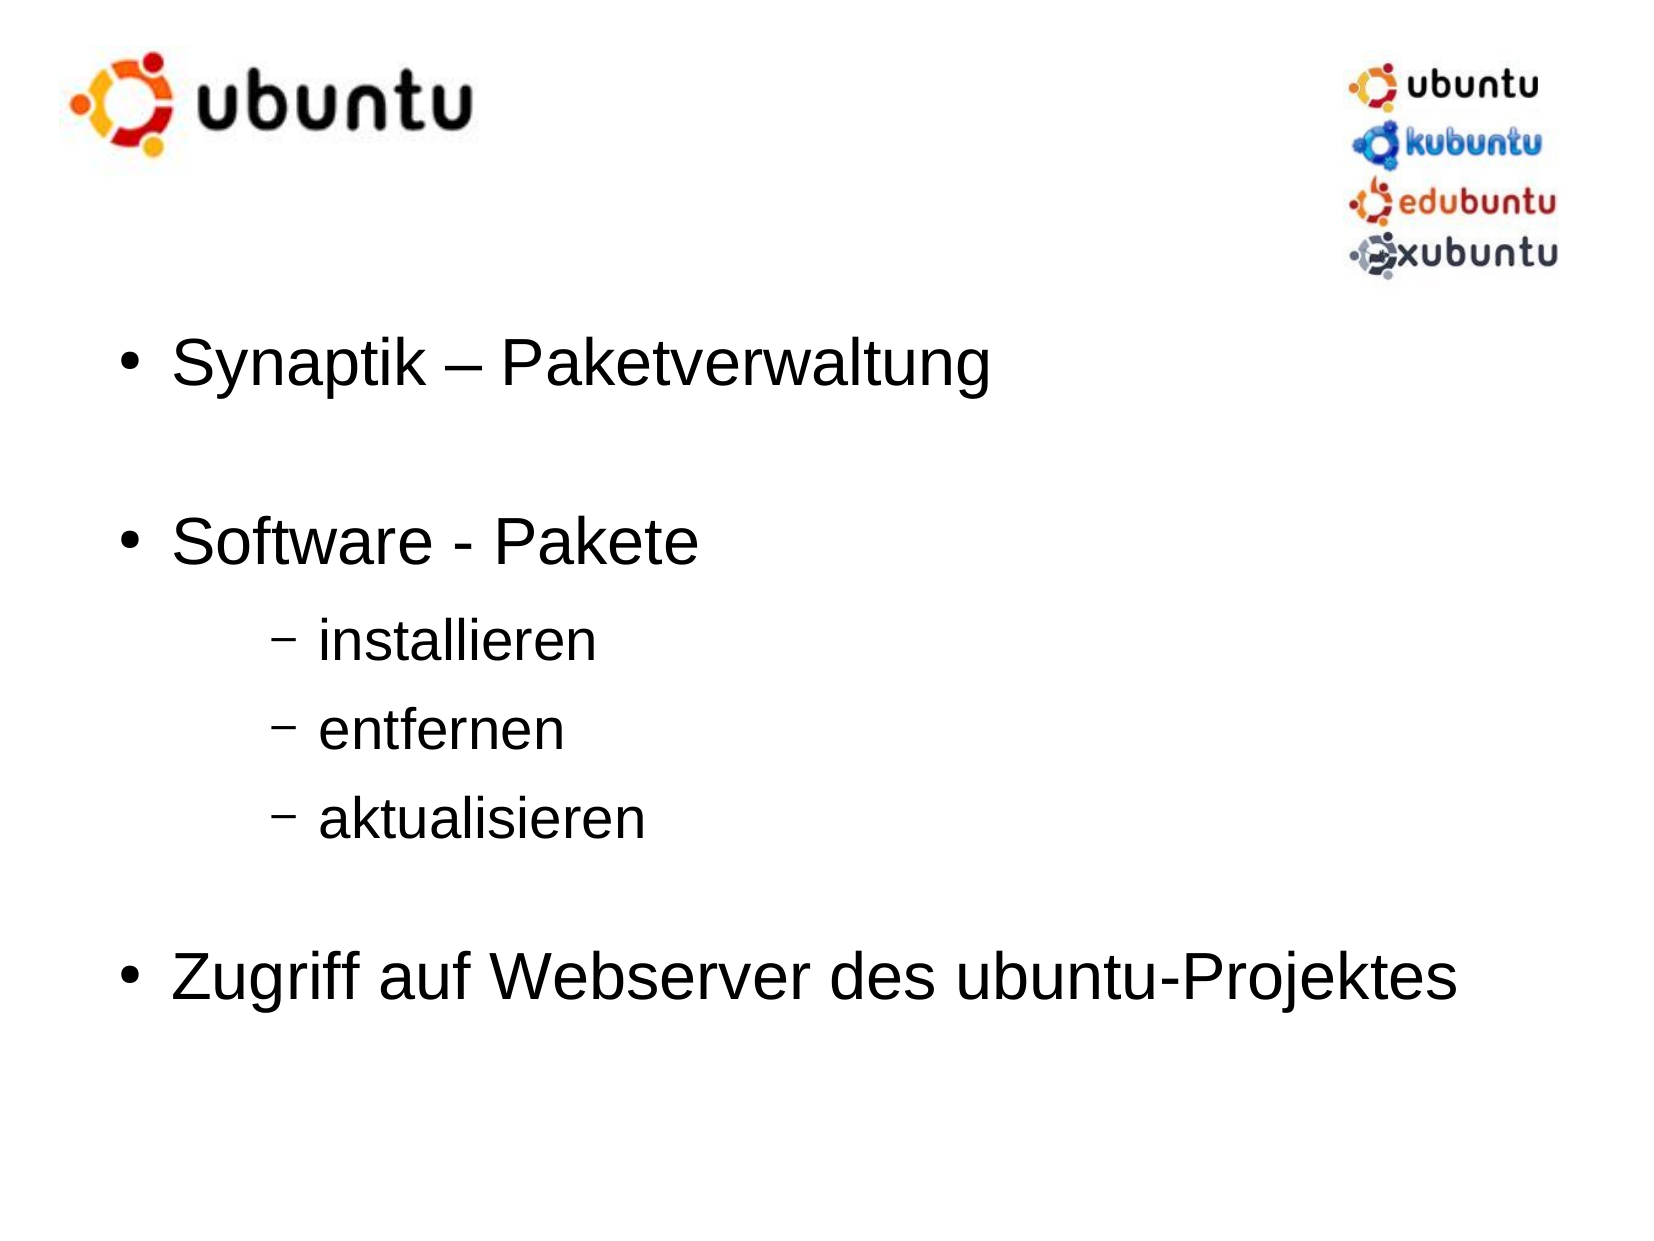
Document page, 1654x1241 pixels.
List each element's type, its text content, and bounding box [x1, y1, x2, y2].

picture [59, 46, 501, 178]
list Synaptik – Paketverwaltung Software - Pakete installieren entfernen aktualisieren Zugriff auf Webserver des ubuntu-Projektes [82, 324, 1571, 1182]
picture [1343, 50, 1565, 296]
